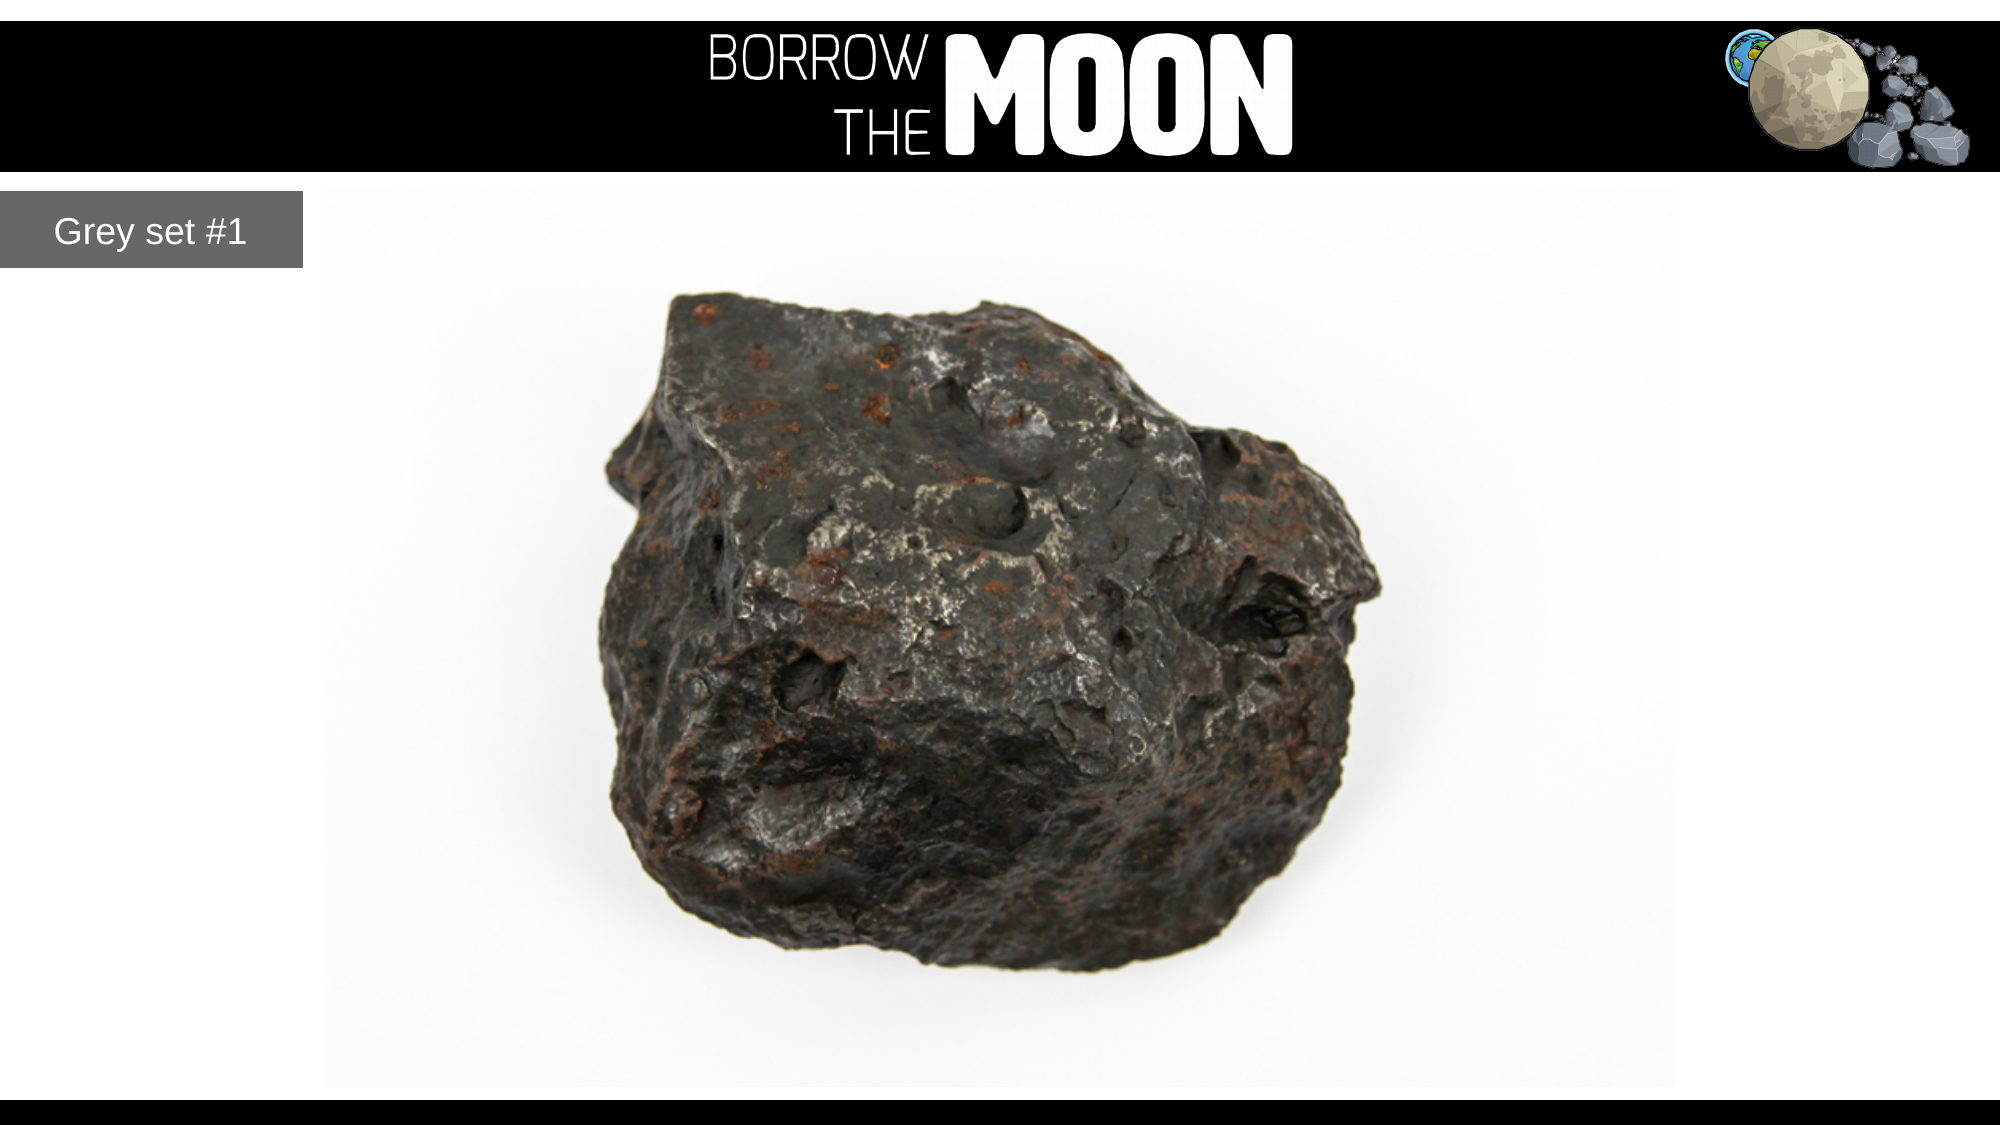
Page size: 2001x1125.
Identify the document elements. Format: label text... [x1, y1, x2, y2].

picture [325, 188, 1675, 1088]
text_box Grey set #1 [0, 191, 303, 268]
